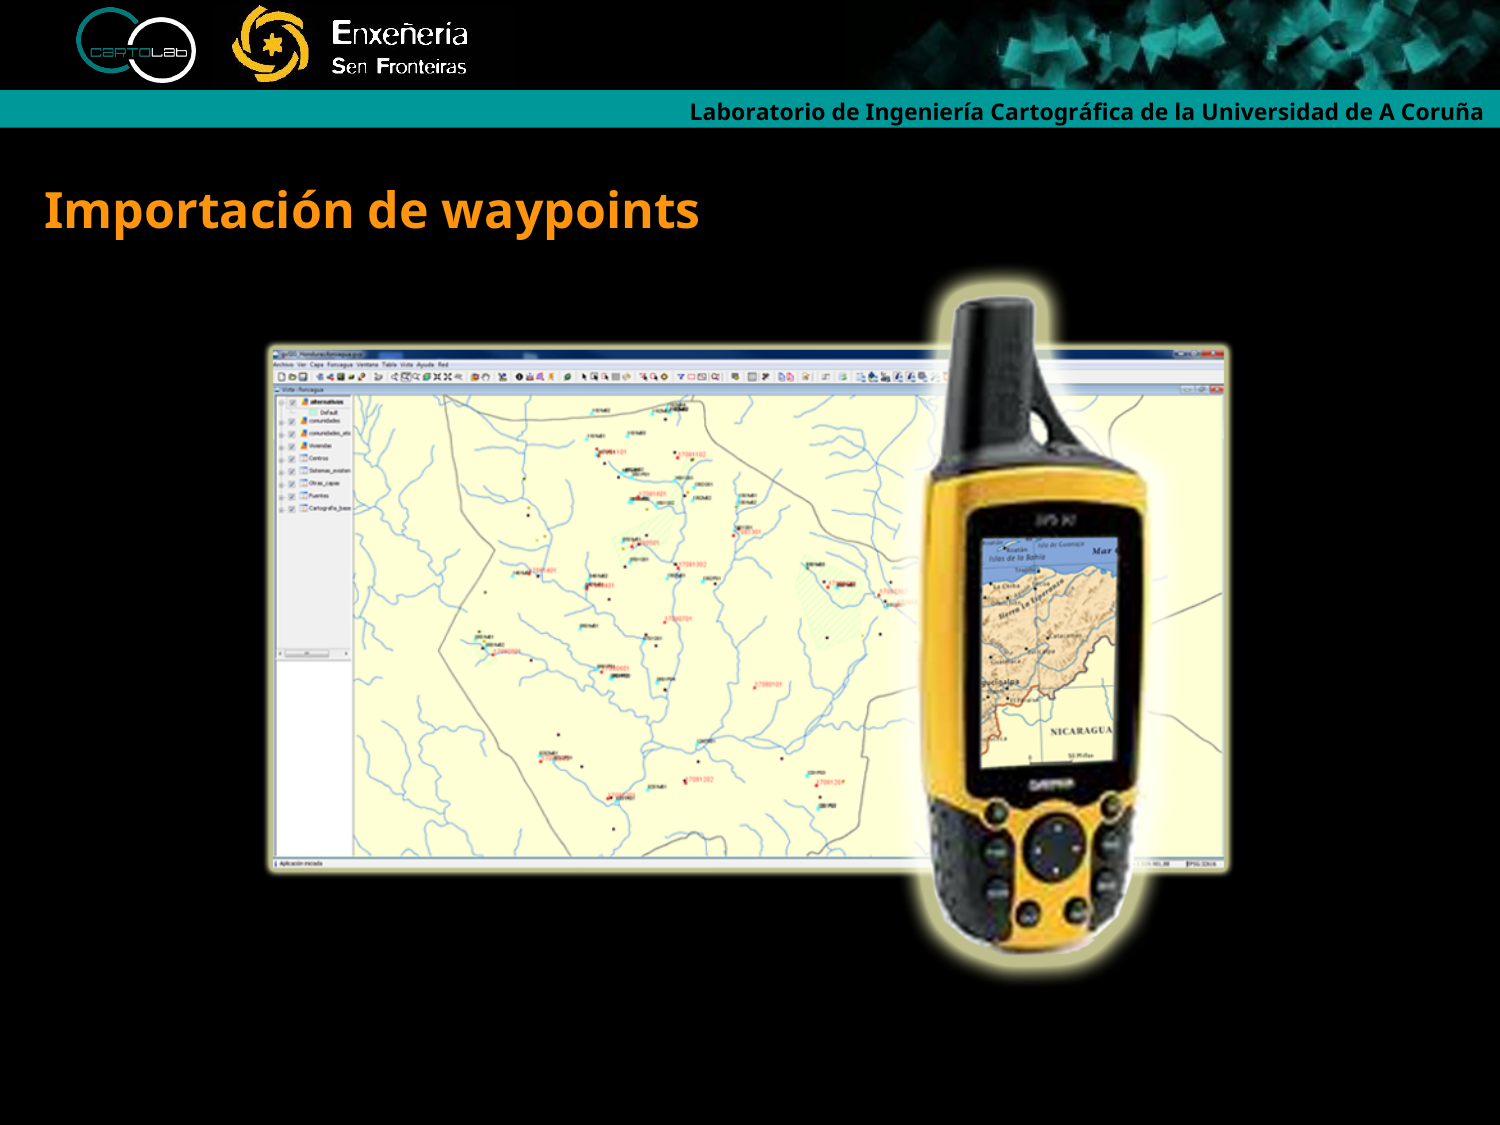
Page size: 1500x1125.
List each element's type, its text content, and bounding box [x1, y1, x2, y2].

text_box Importación de waypoints [29, 170, 827, 247]
picture [212, 5, 516, 86]
picture [76, 7, 196, 83]
picture [236, 236, 1260, 1004]
picture [844, 0, 1500, 90]
